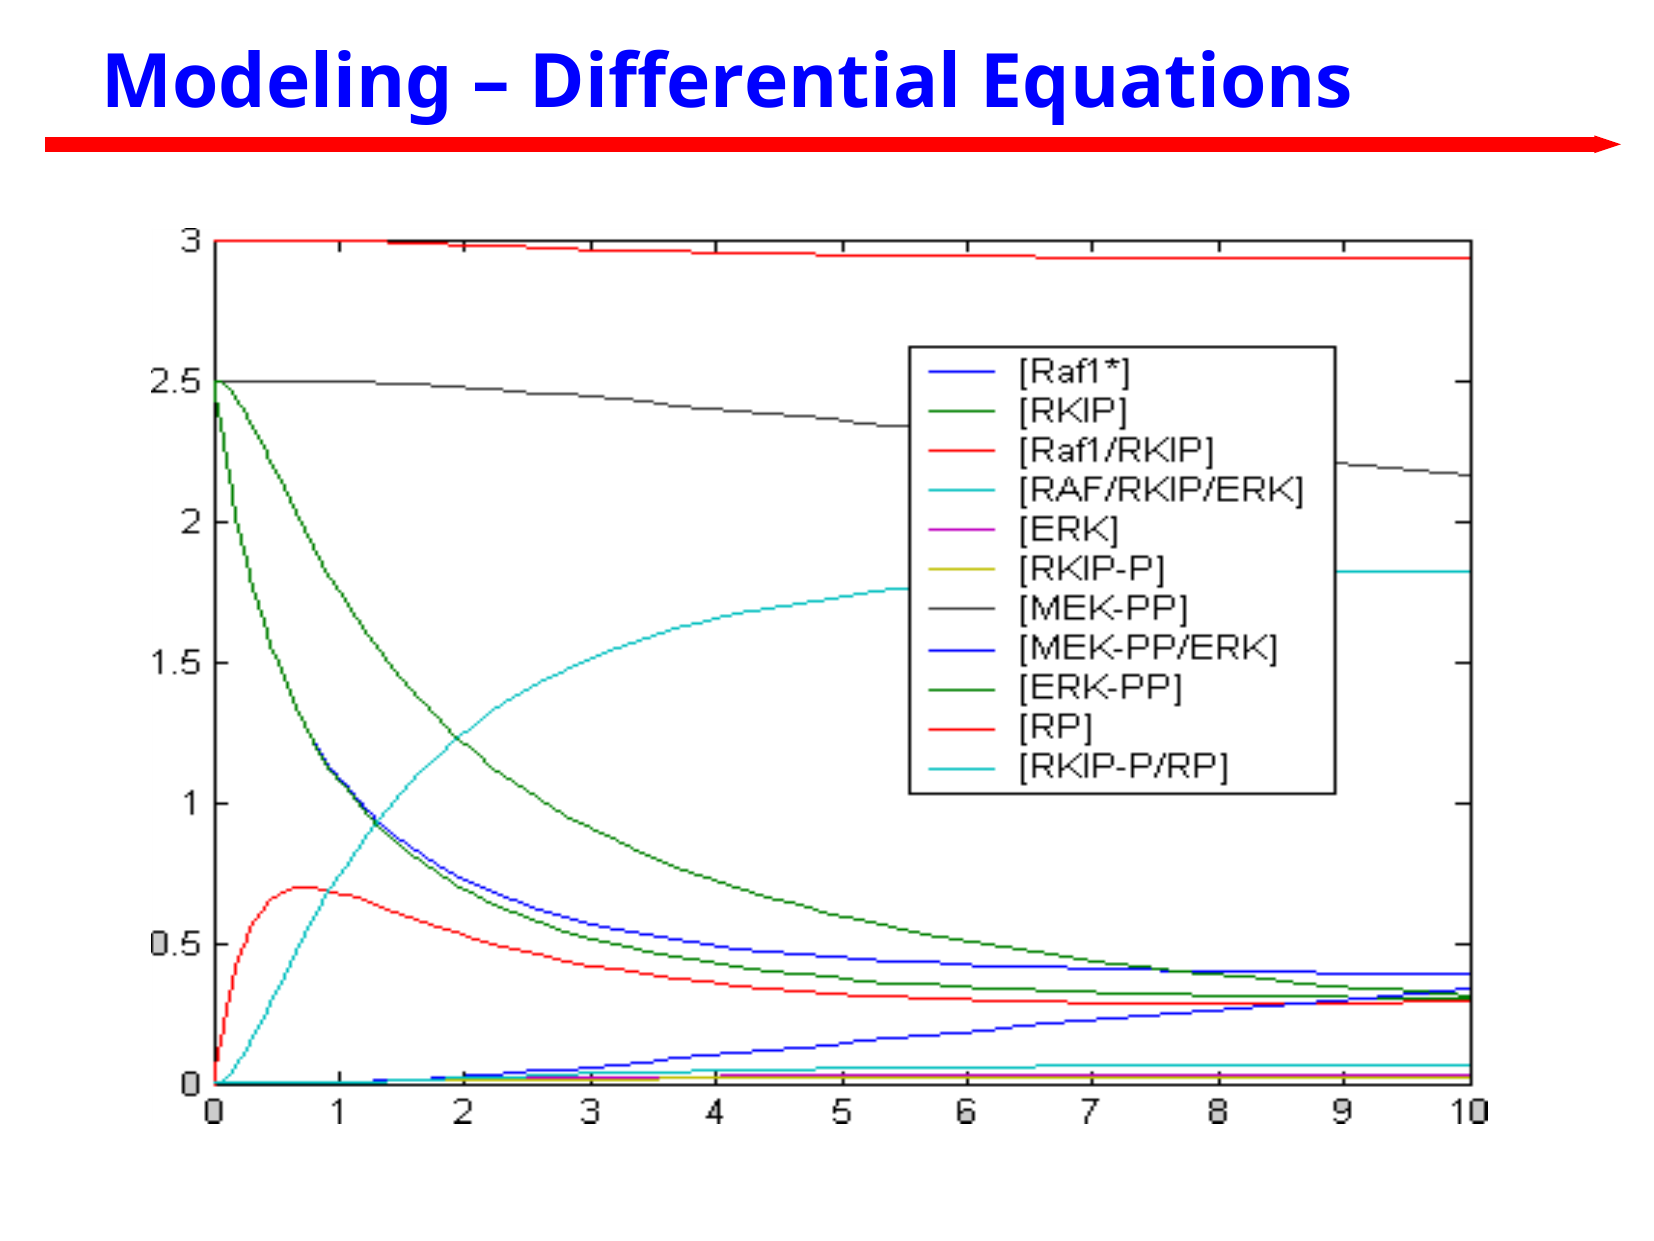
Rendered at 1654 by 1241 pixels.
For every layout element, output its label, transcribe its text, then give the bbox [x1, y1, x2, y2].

title Modeling – Differential Equations [101, 27, 1514, 130]
picture [151, 228, 1488, 1124]
